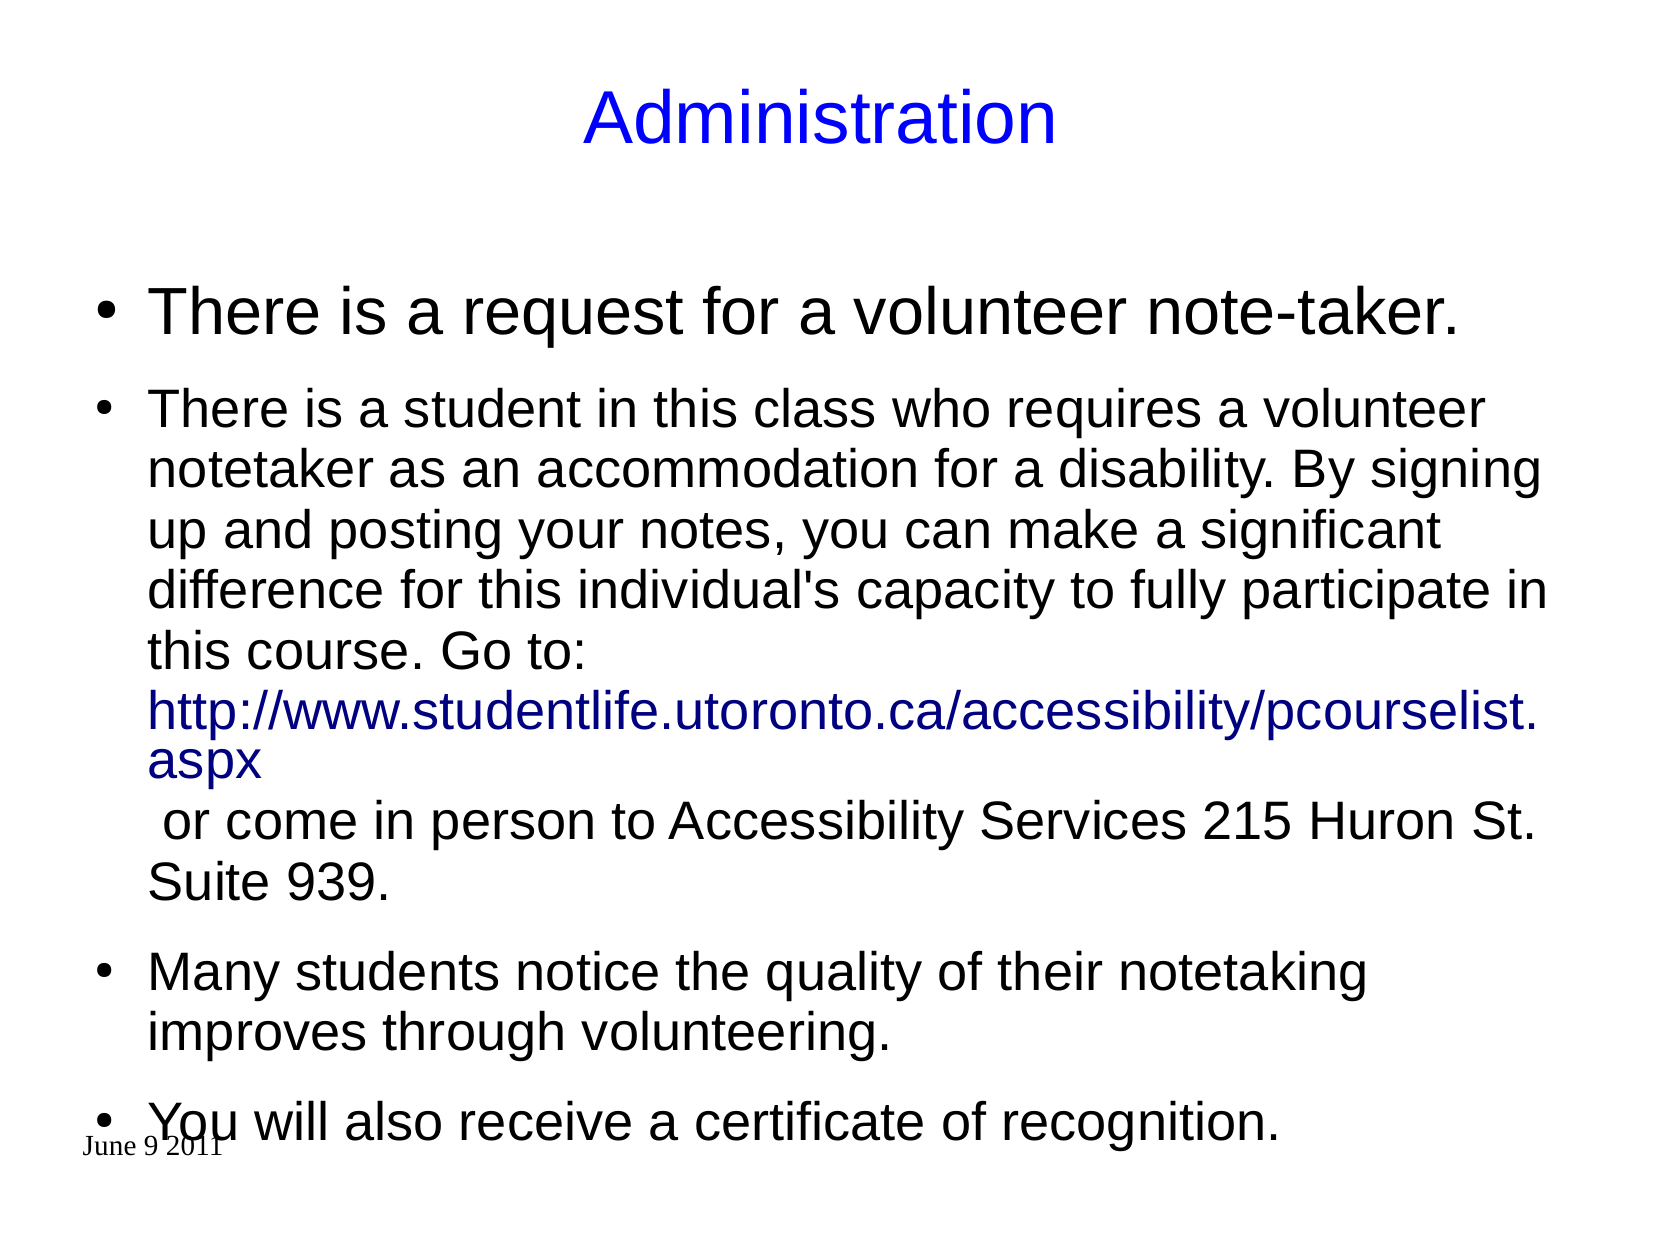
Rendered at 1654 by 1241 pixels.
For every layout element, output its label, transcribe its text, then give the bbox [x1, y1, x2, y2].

title Administration [76, 58, 1565, 178]
list There is a request for a volunteer note-taker. There is a student in this class who requires a volunteer notetaker as an accommodation for a disability. By signing up and posting your notes, you can make a significant difference for this individual's capacity to fully participate in this course. Go to:http://www.studentlife.utoronto.ca/accessibility/pcourselist.aspx or come in person to Accessibility Services 215 Huron St. Suite 939. Many students notice the quality of their notetaking improves through volunteering. You will also receive a certificate of recognition. [76, 274, 1565, 1103]
